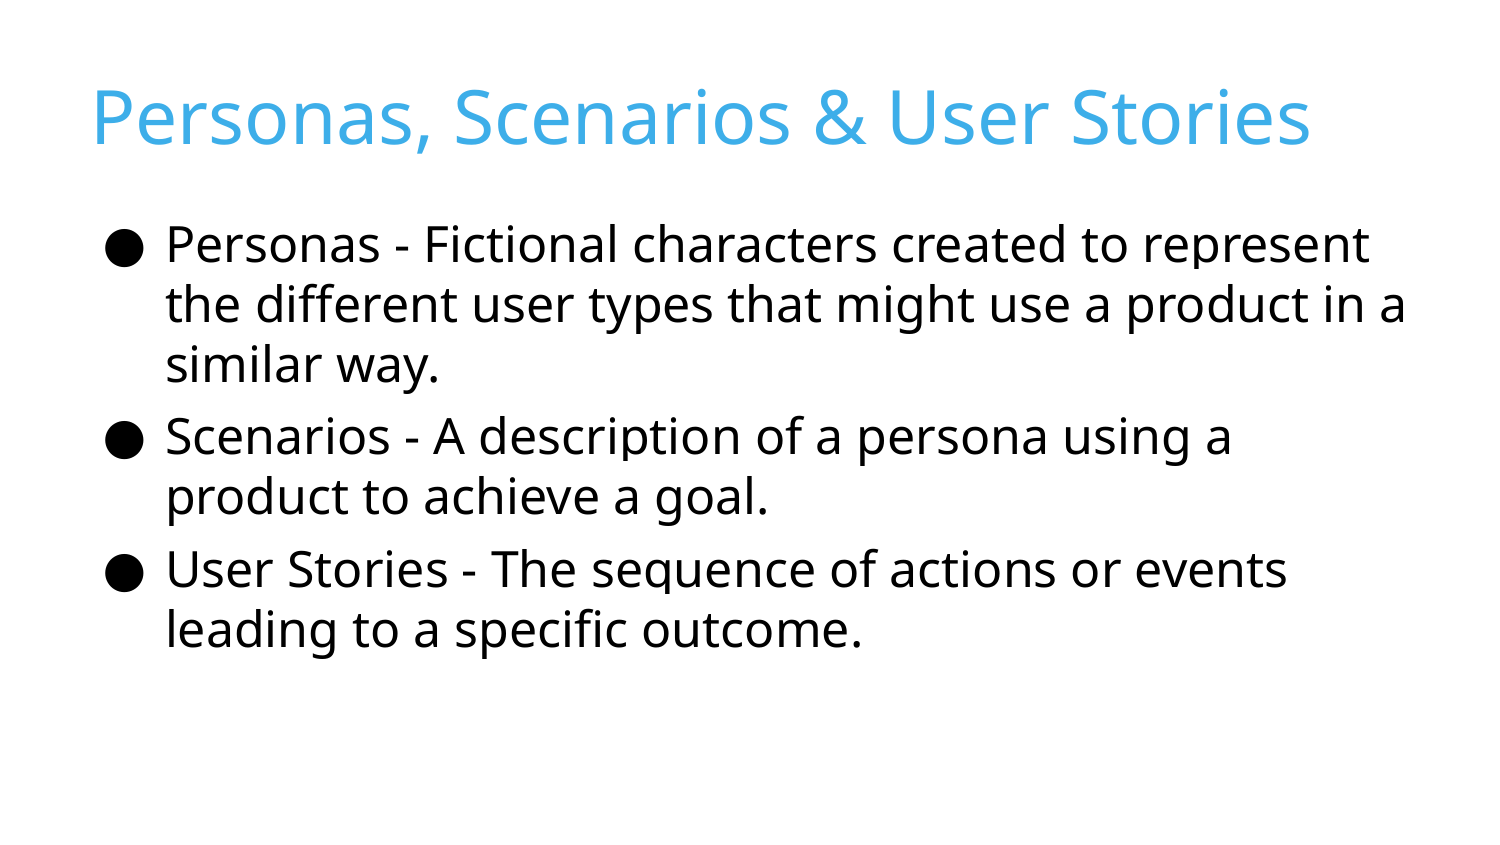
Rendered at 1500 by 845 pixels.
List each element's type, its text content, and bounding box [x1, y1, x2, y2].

list Personas - Fictional characters created to represent the different user types that might use a product in a similar way. Scenarios - A description of a persona using a product to achieve a goal. User Stories - The sequence of actions or events leading to a specific outcome. [75, 197, 1434, 809]
title Personas, Scenarios & User Stories [75, 33, 1425, 175]
